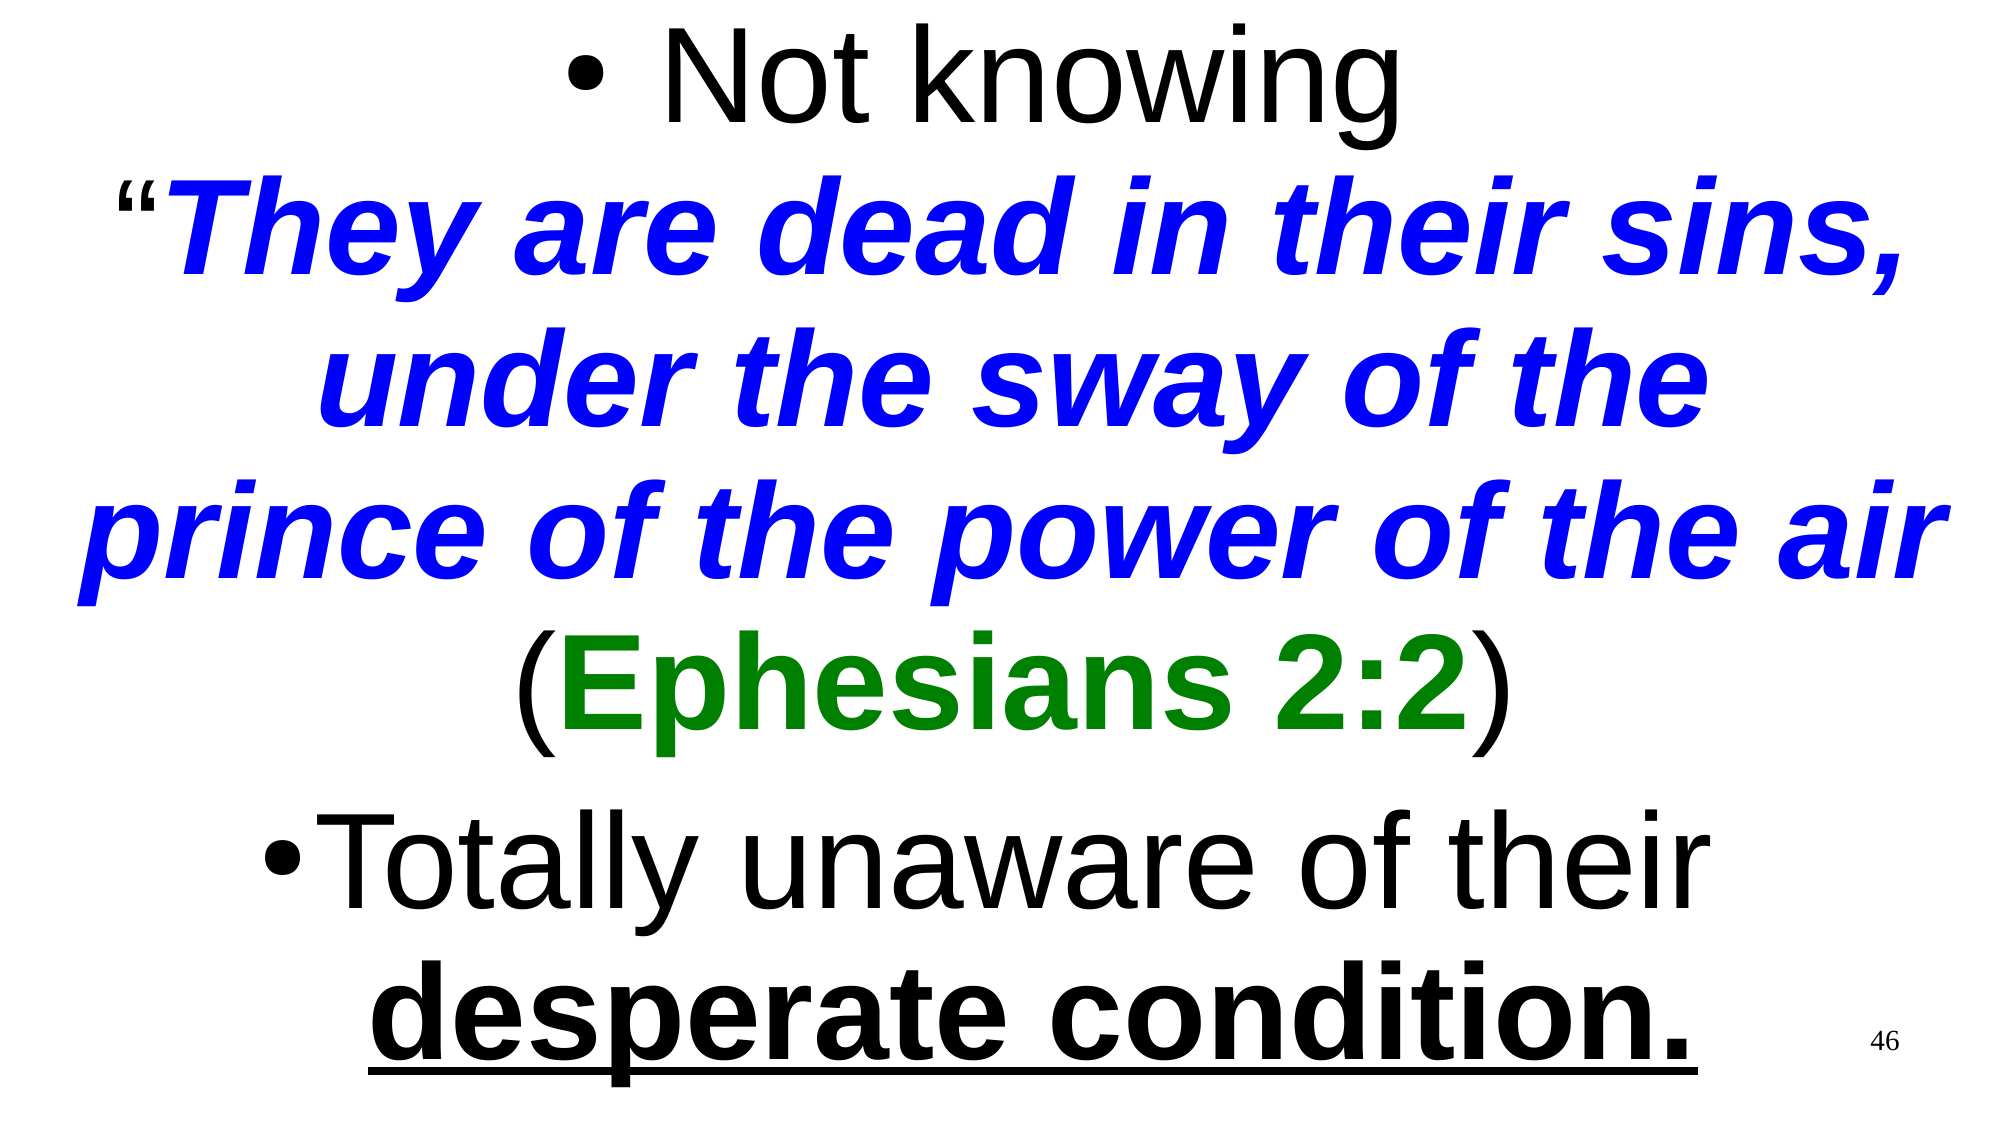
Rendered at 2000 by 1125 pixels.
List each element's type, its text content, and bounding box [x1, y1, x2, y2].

list Not knowing “They are dead in their sins, under the sway of the prince of the power of the air (Ephesians 2:2) Totally unaware of their desperate condition. [0, 0, 1996, 1123]
